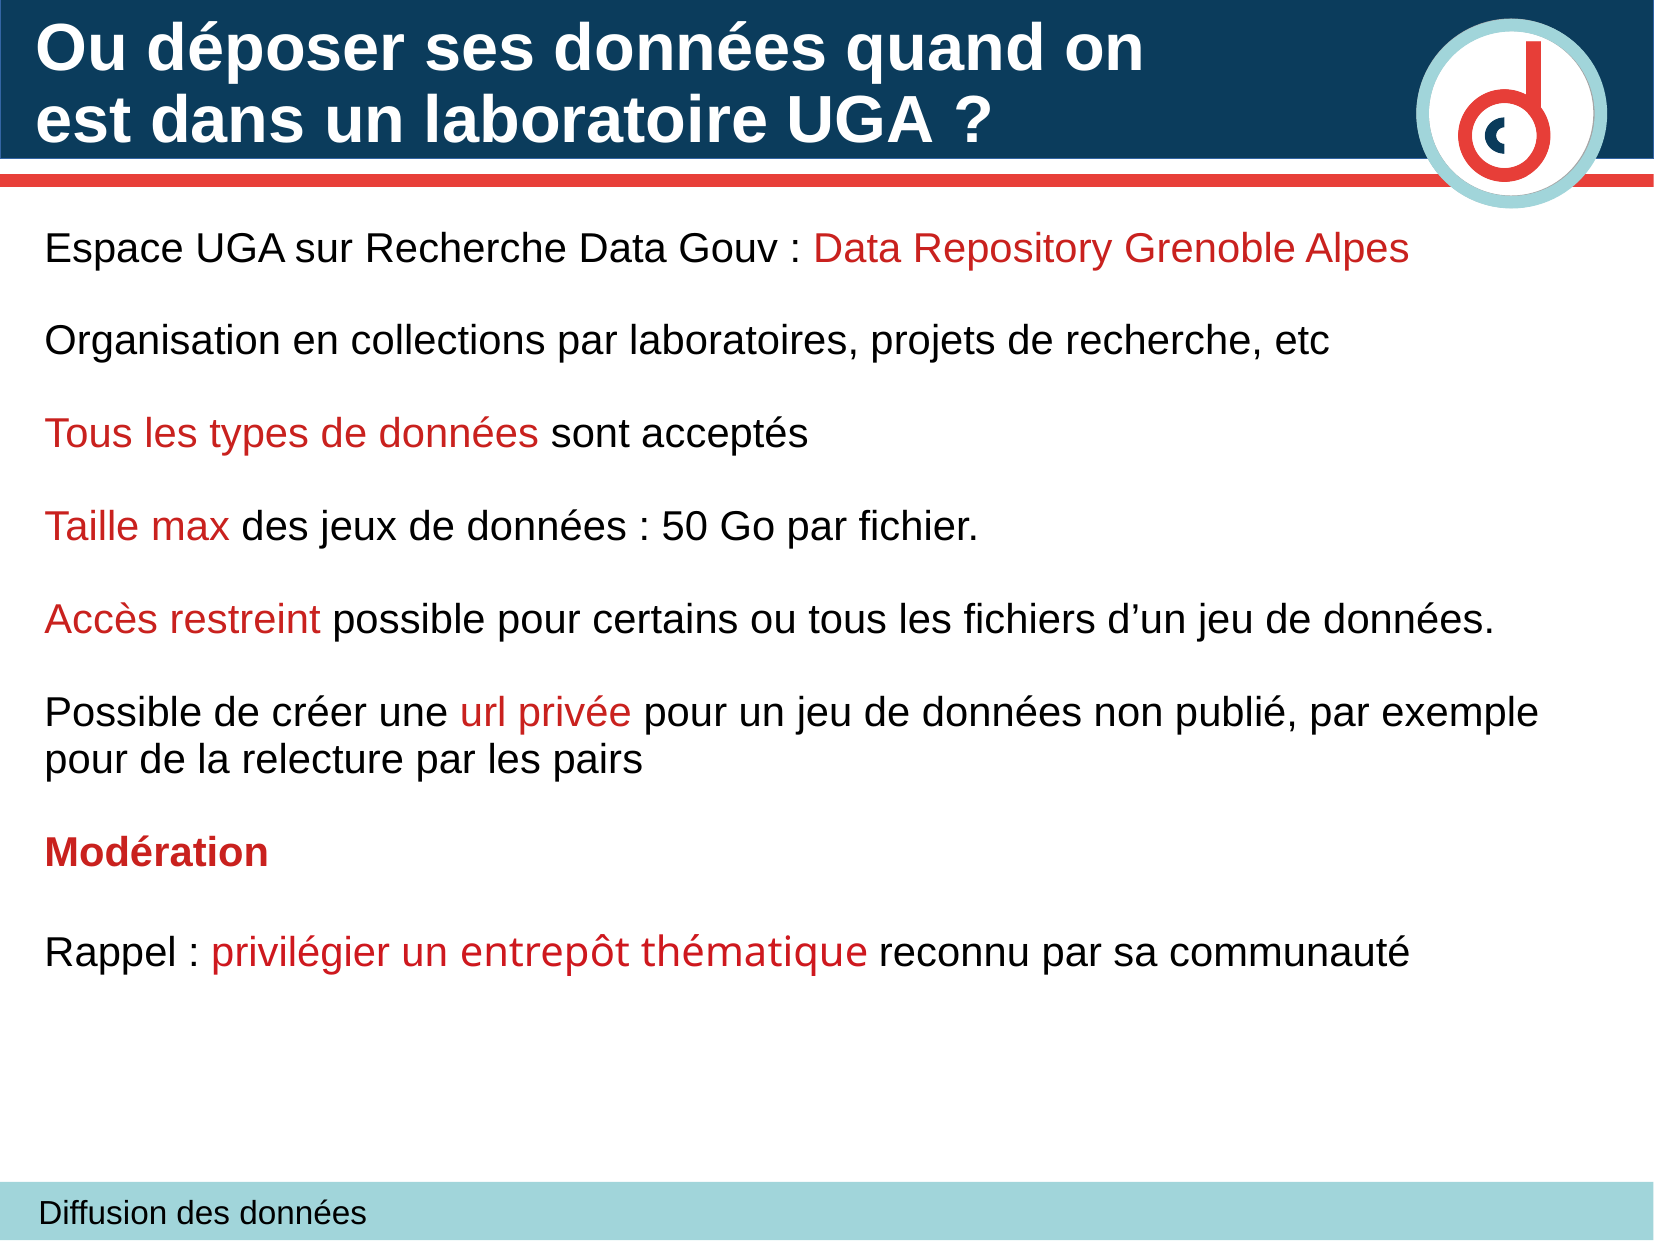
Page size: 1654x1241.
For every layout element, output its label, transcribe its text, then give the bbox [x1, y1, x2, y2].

text_box Espace UGA sur Recherche Data Gouv : Data Repository Grenoble Alpes Organisation en collections par laboratoires, projets de recherche, etc Tous les types de données sont acceptés Taille max des jeux de données : 50 Go par fichier. Accès restreint possible pour certains ou tous les fichiers d’un jeu de données. Possible de créer une url privée pour un jeu de données non publié, par exemple pour de la relecture par les pairs Modération Rappel : privilégier un entrepôt thématique reconnu par sa communauté [29, 216, 1626, 1129]
text_box Diffusion des données [23, 1187, 621, 1241]
title Ou déposer ses données quand on est dans un laboratoire UGA ? [35, 11, 1211, 159]
